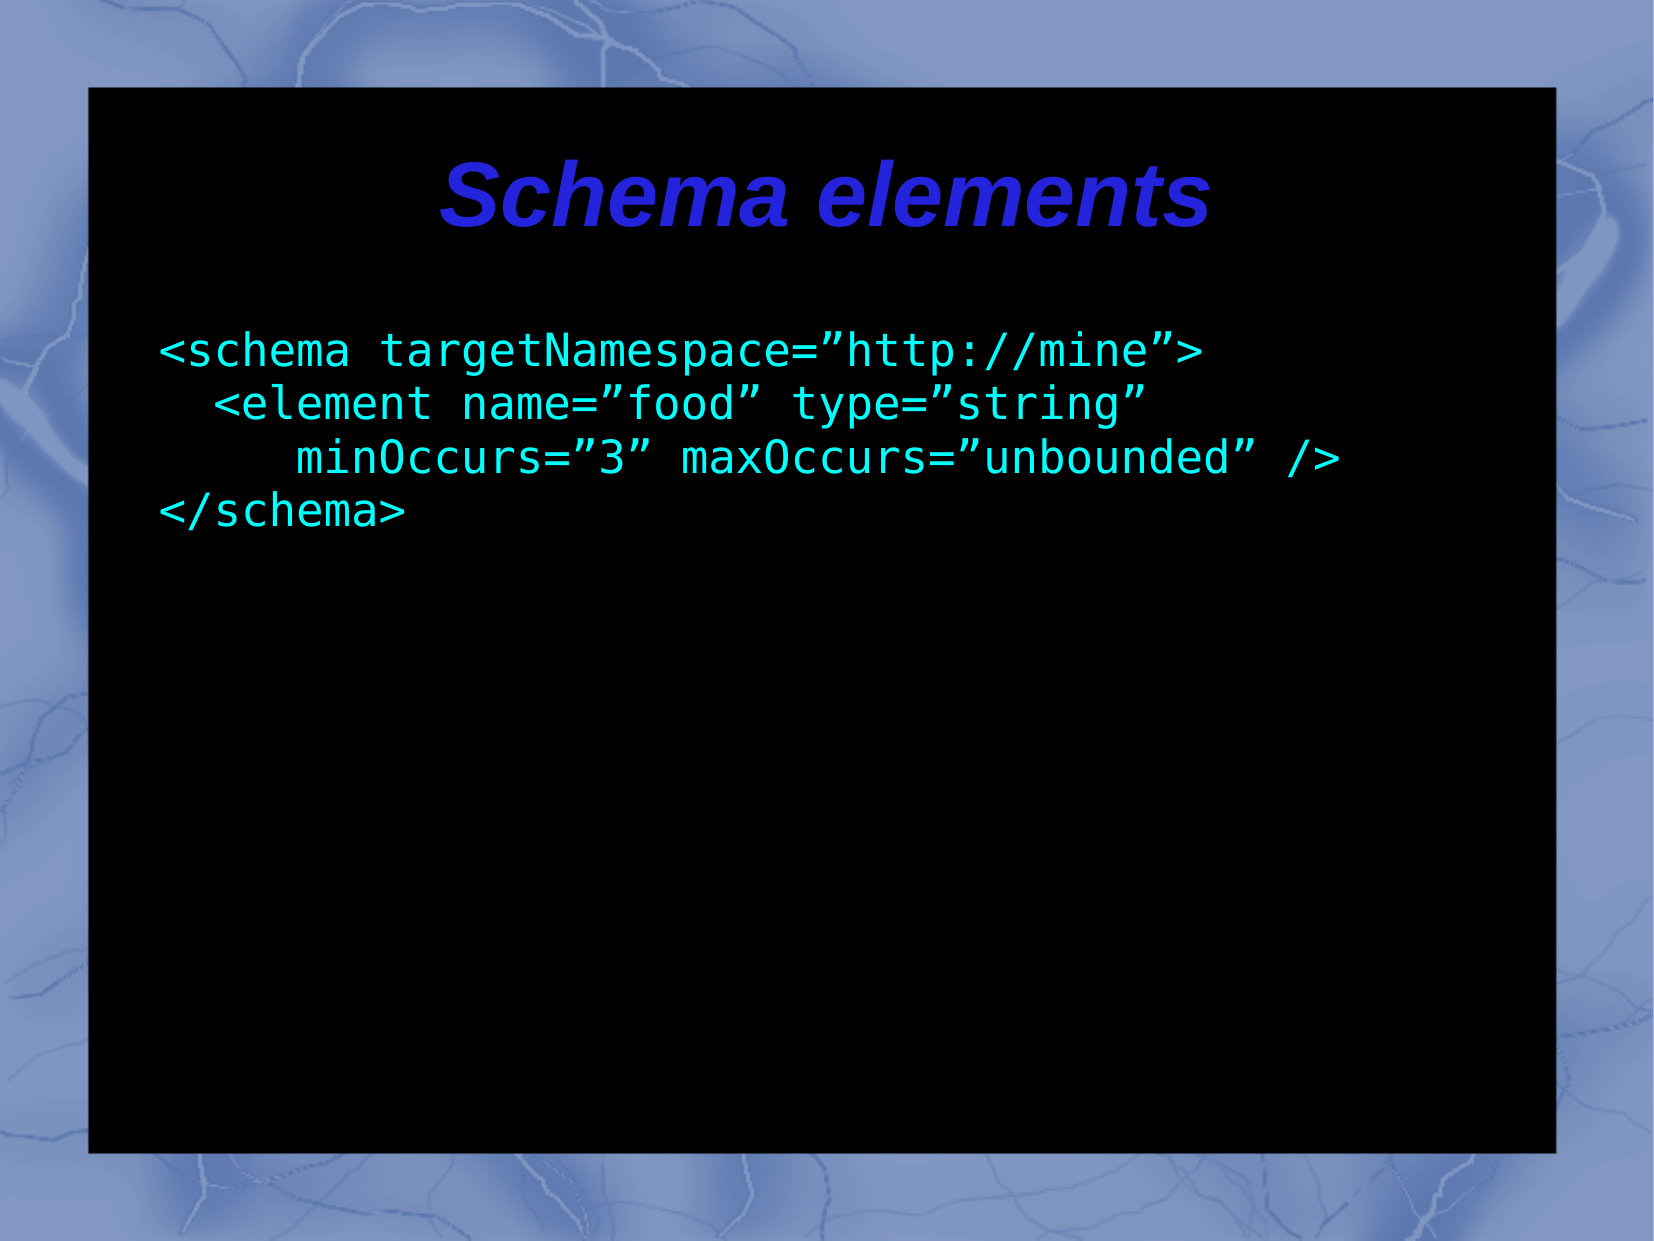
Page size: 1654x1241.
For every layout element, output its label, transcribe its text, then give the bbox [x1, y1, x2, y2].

title Schema elements [118, 90, 1536, 298]
picture [0, 0, 1654, 1241]
text_box <schema targetNamespace=”http://mine”> <element name=”food” type=”string” minOccurs=”3” maxOccurs=”unbounded” /> </schema> [143, 316, 1356, 598]
